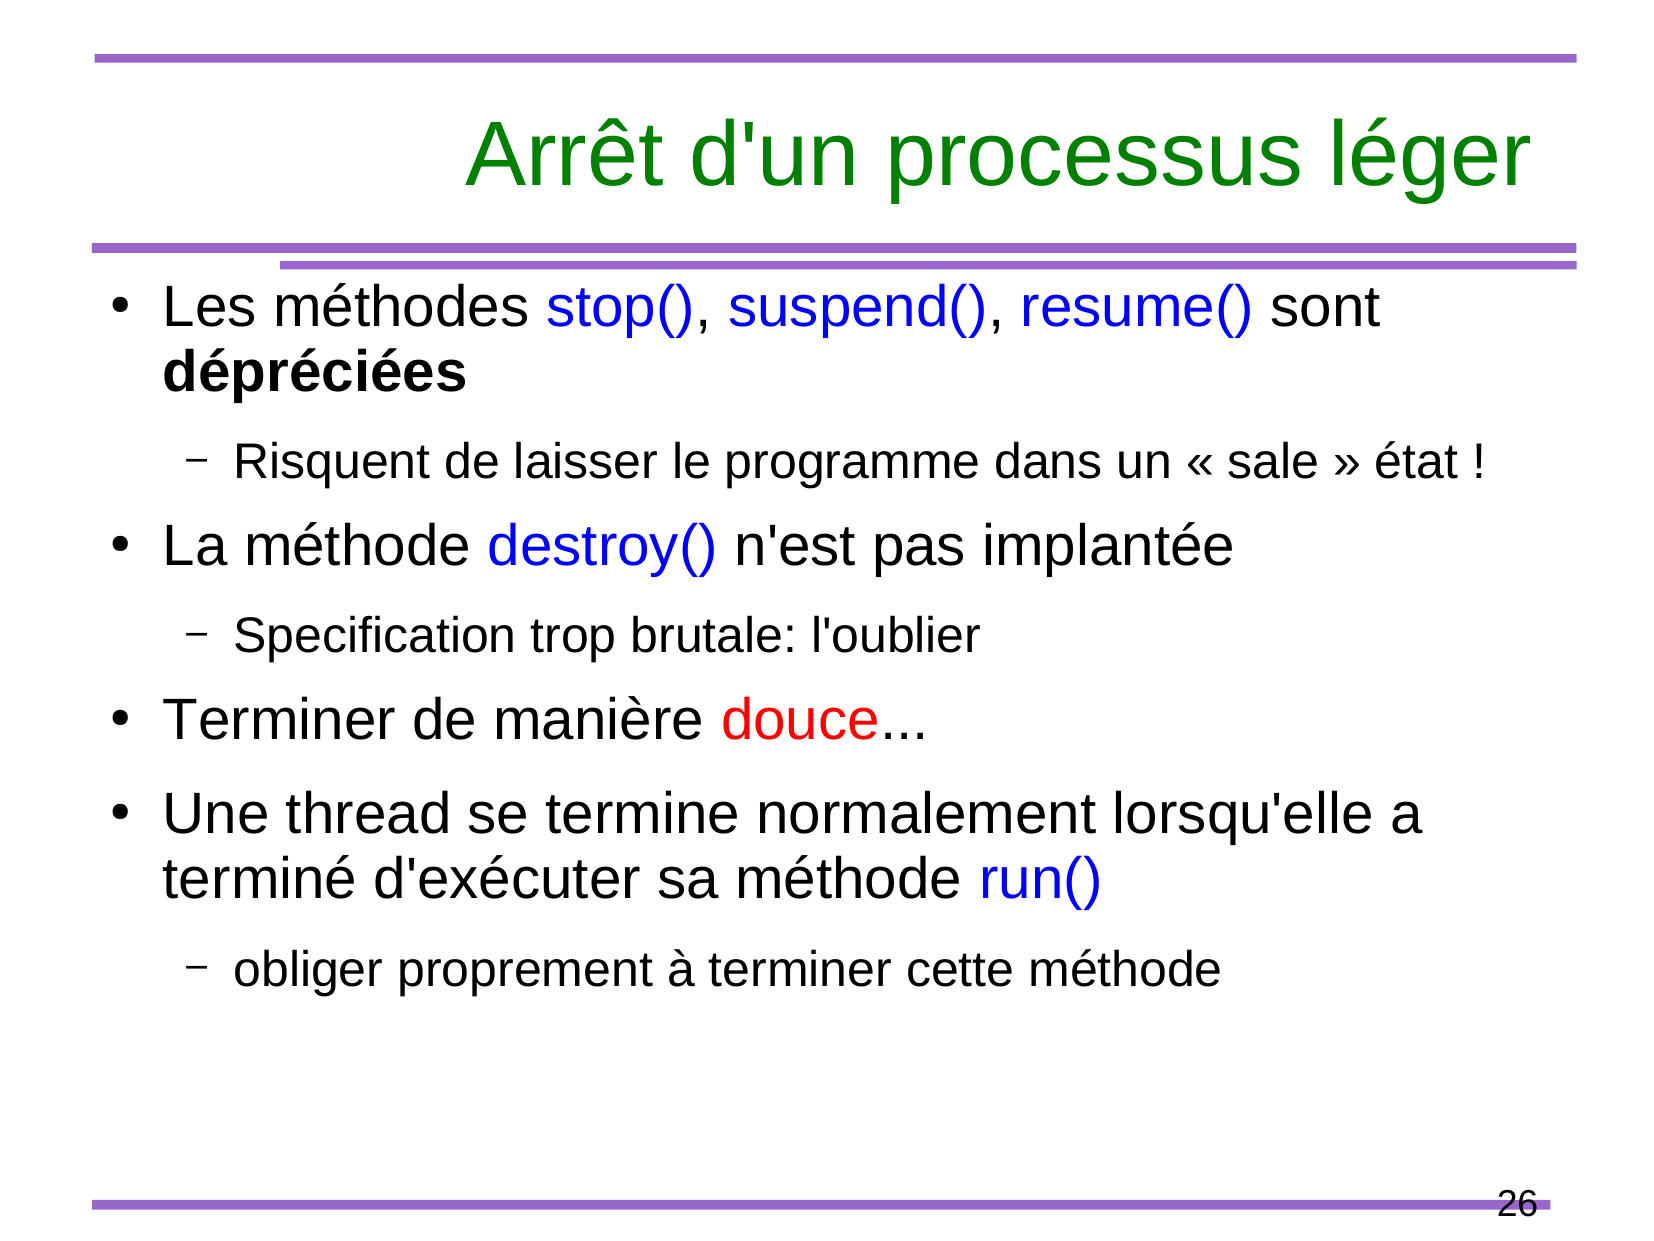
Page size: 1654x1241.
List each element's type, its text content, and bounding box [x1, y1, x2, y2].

list Les méthodes stop(), suspend(), resume() sont dépréciées Risquent de laisser le programme dans un « sale » état ! La méthode destroy() n'est pas implantée Specification trop brutale: l'oublier Terminer de manière douce... Une thread se termine normalement lorsqu'elle a terminé d'exécuter sa méthode run() obliger proprement à terminer cette méthode [92, 273, 1563, 1122]
title Arrêt d'un processus léger [121, 49, 1534, 257]
